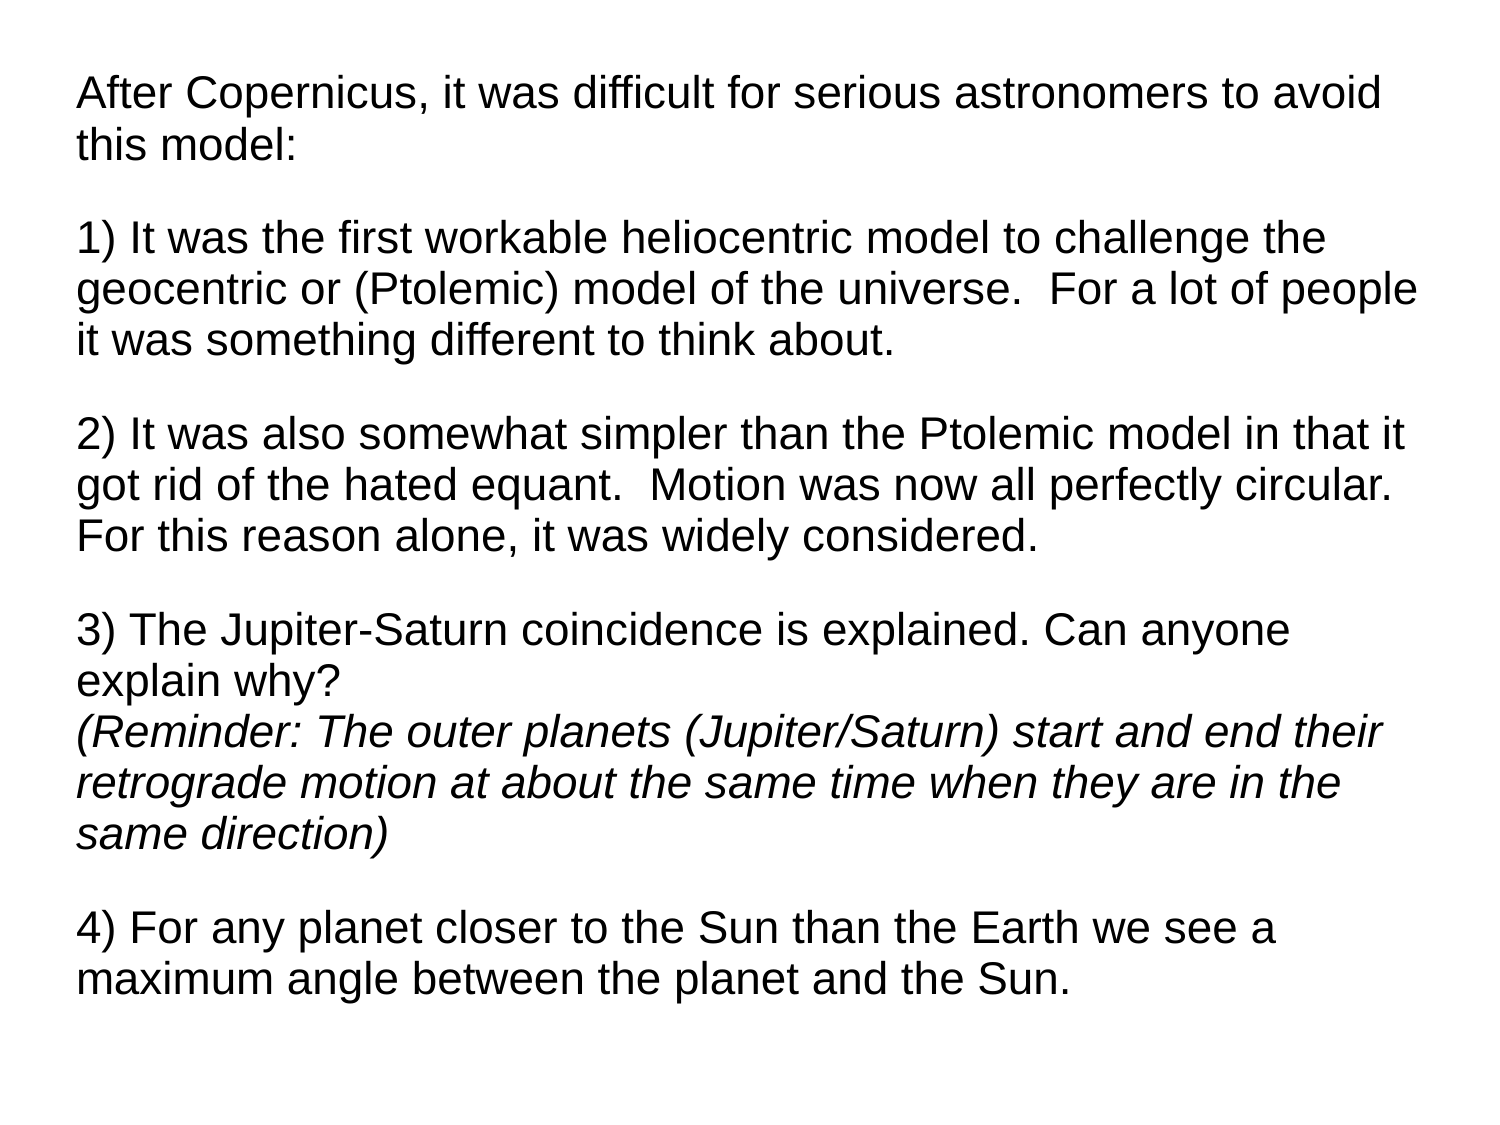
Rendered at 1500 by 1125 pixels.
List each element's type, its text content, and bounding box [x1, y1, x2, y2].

text_box After Copernicus, it was difficult for serious astronomers to avoid this model: 1) It was the first workable heliocentric model to challenge the geocentric or (Ptolemic) model of the universe. For a lot of people it was something different to think about. 2) It was also somewhat simpler than the Ptolemic model in that it got rid of the hated equant. Motion was now all perfectly circular. For this reason alone, it was widely considered. 3) The Jupiter-Saturn coincidence is explained. Can anyone explain why? (Reminder: The outer planets (Jupiter/Saturn) start and end their retrograde motion at about the same time when they are in the same direction) 4) For any planet closer to the Sun than the Earth we see a maximum angle between the planet and the Sun. [61, 60, 1441, 1066]
